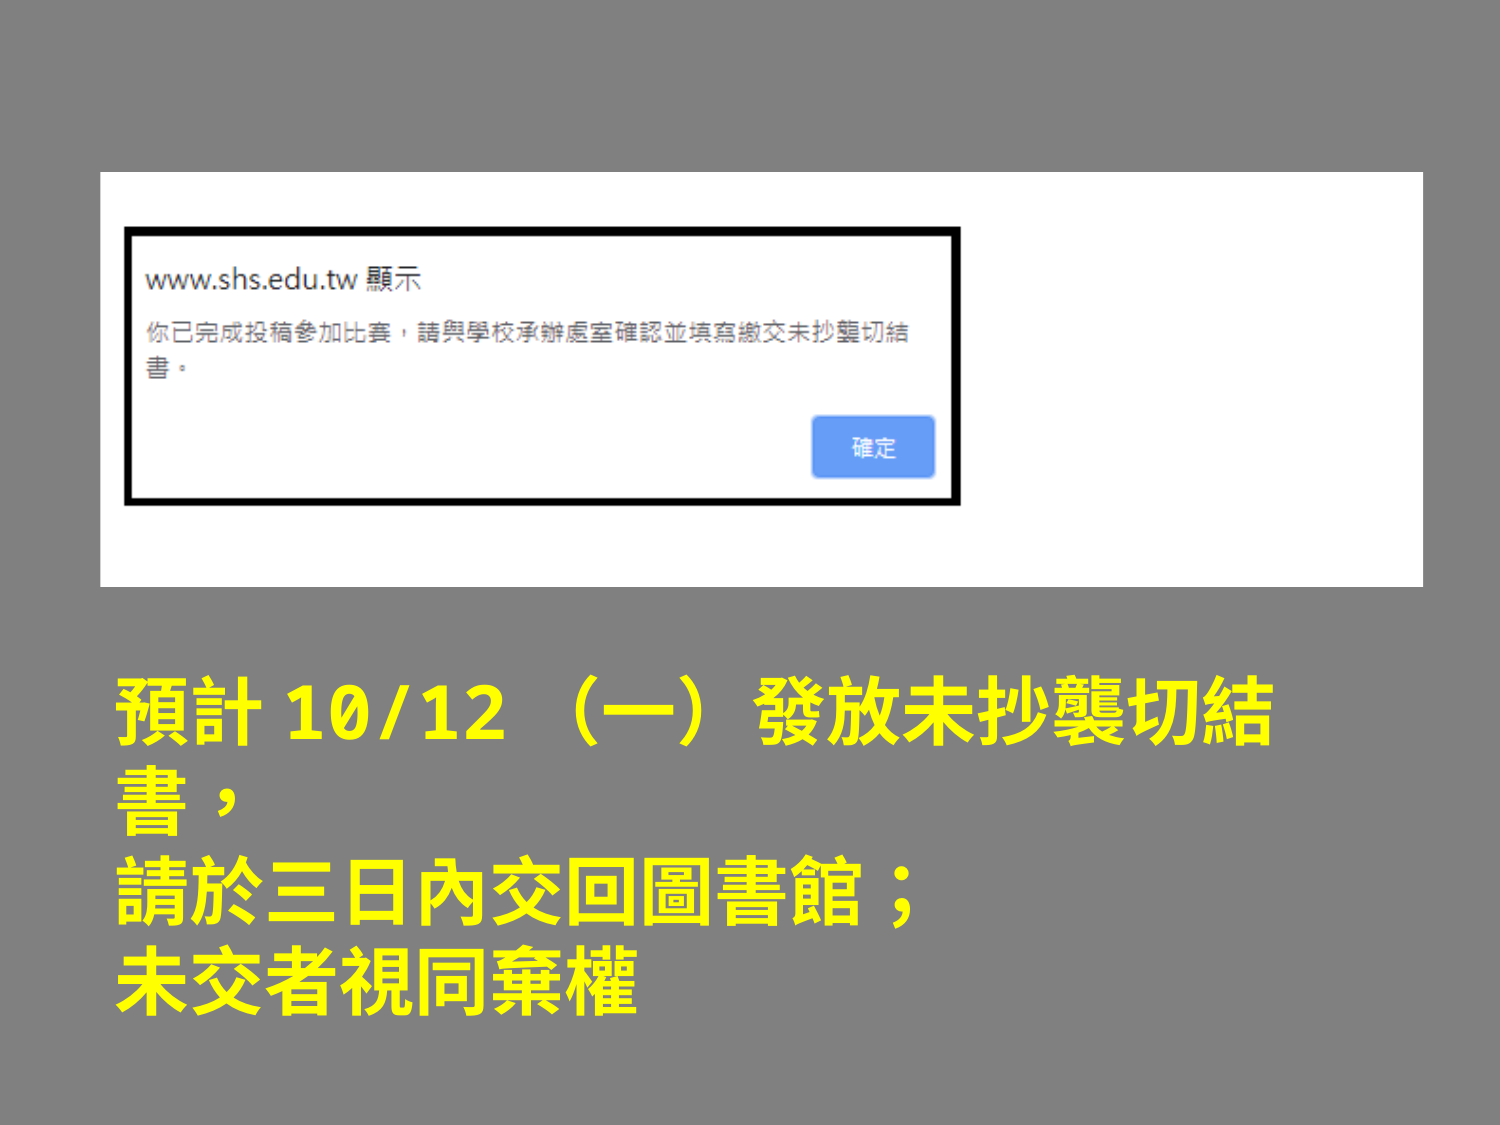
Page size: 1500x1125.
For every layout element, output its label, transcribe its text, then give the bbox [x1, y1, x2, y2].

picture [100, 172, 1424, 587]
text_box 預計10/12（一）發放未抄襲切結書， 請於三日內交回圖書館； 未交者視同棄權 [100, 656, 1317, 1033]
